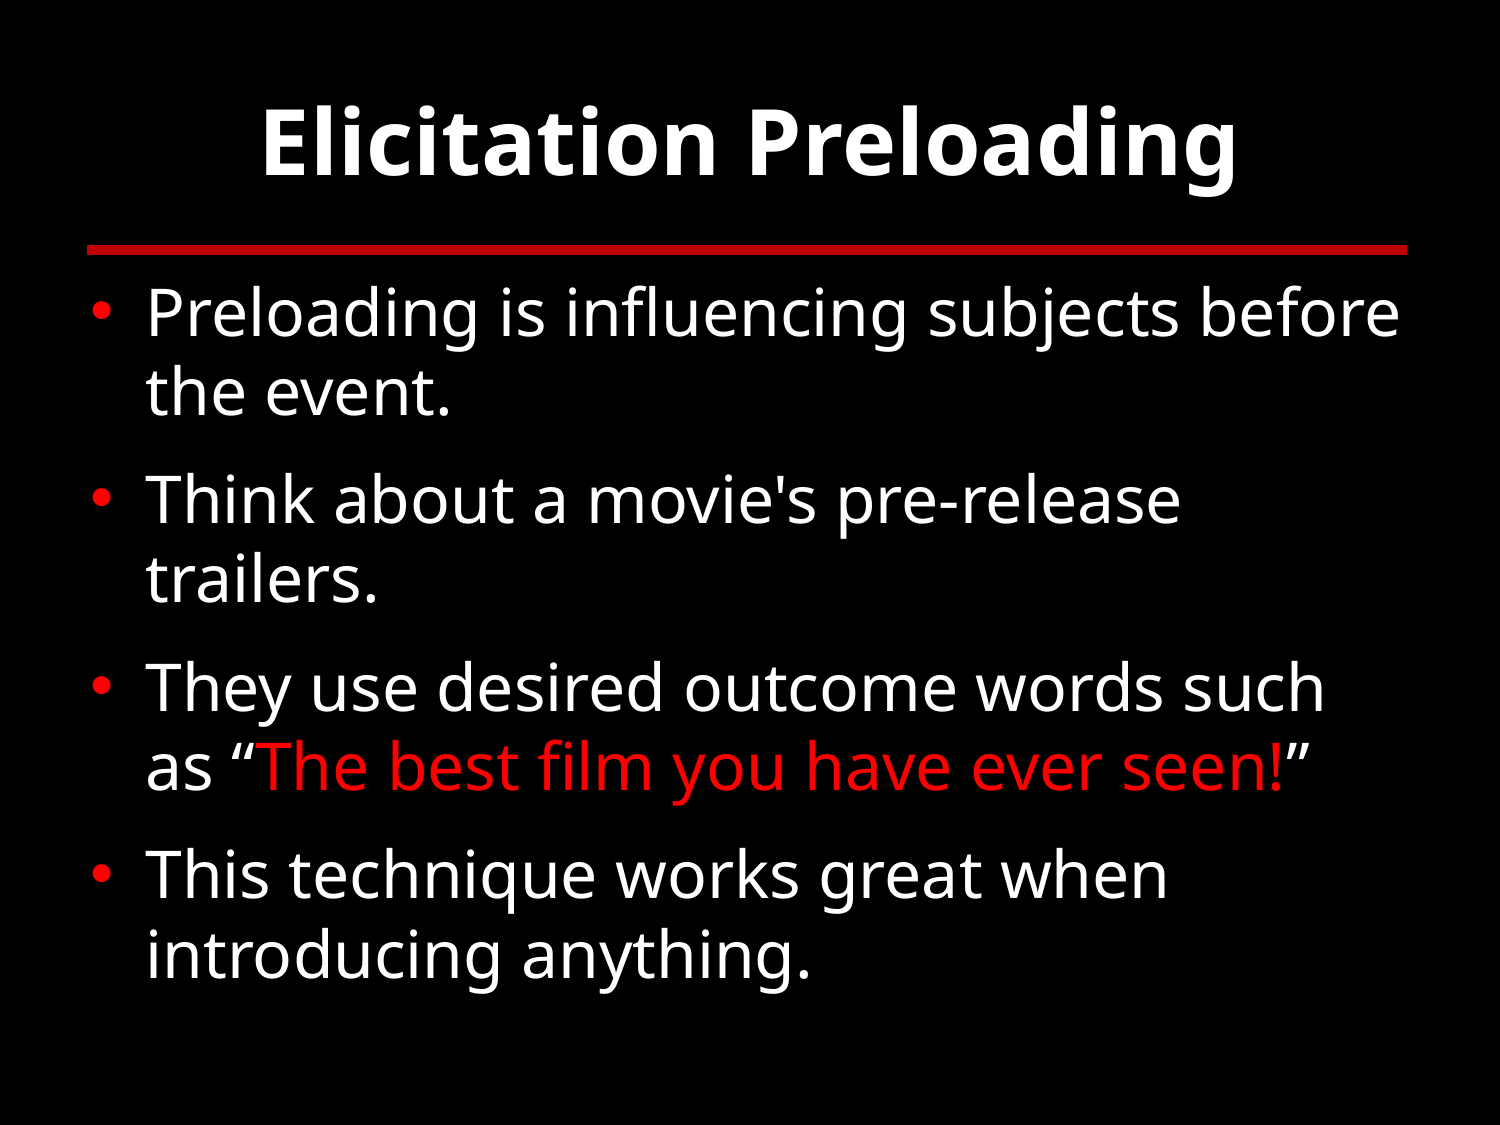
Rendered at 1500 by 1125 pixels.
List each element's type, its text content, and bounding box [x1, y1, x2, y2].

title Elicitation Preloading [75, 45, 1425, 233]
list Preloading is influencing subjects before the event. Think about a movie's pre-release trailers. They use desired outcome words such as “The best film you have ever seen!” This technique works great when introducing anything. [75, 262, 1425, 1005]
